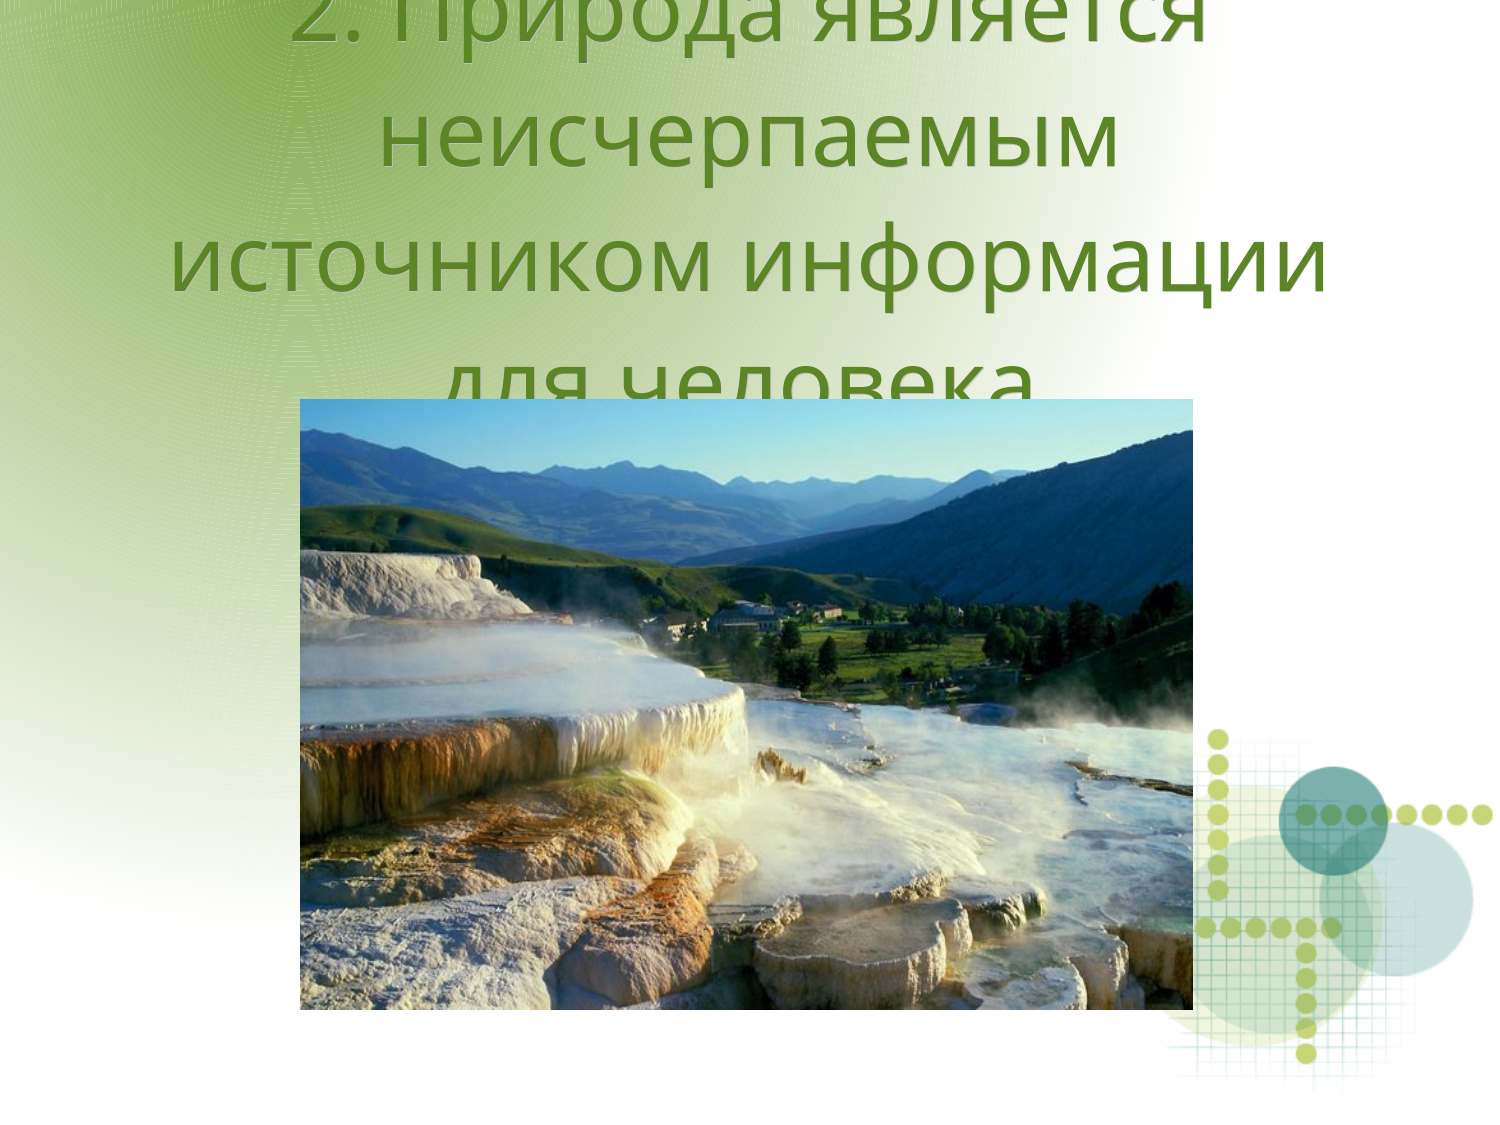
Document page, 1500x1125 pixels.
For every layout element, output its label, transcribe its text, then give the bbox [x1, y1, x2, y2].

picture [300, 399, 1500, 1098]
title 2. Природа является неисчерпаемым источником информации для человека. [112, 19, 1388, 368]
